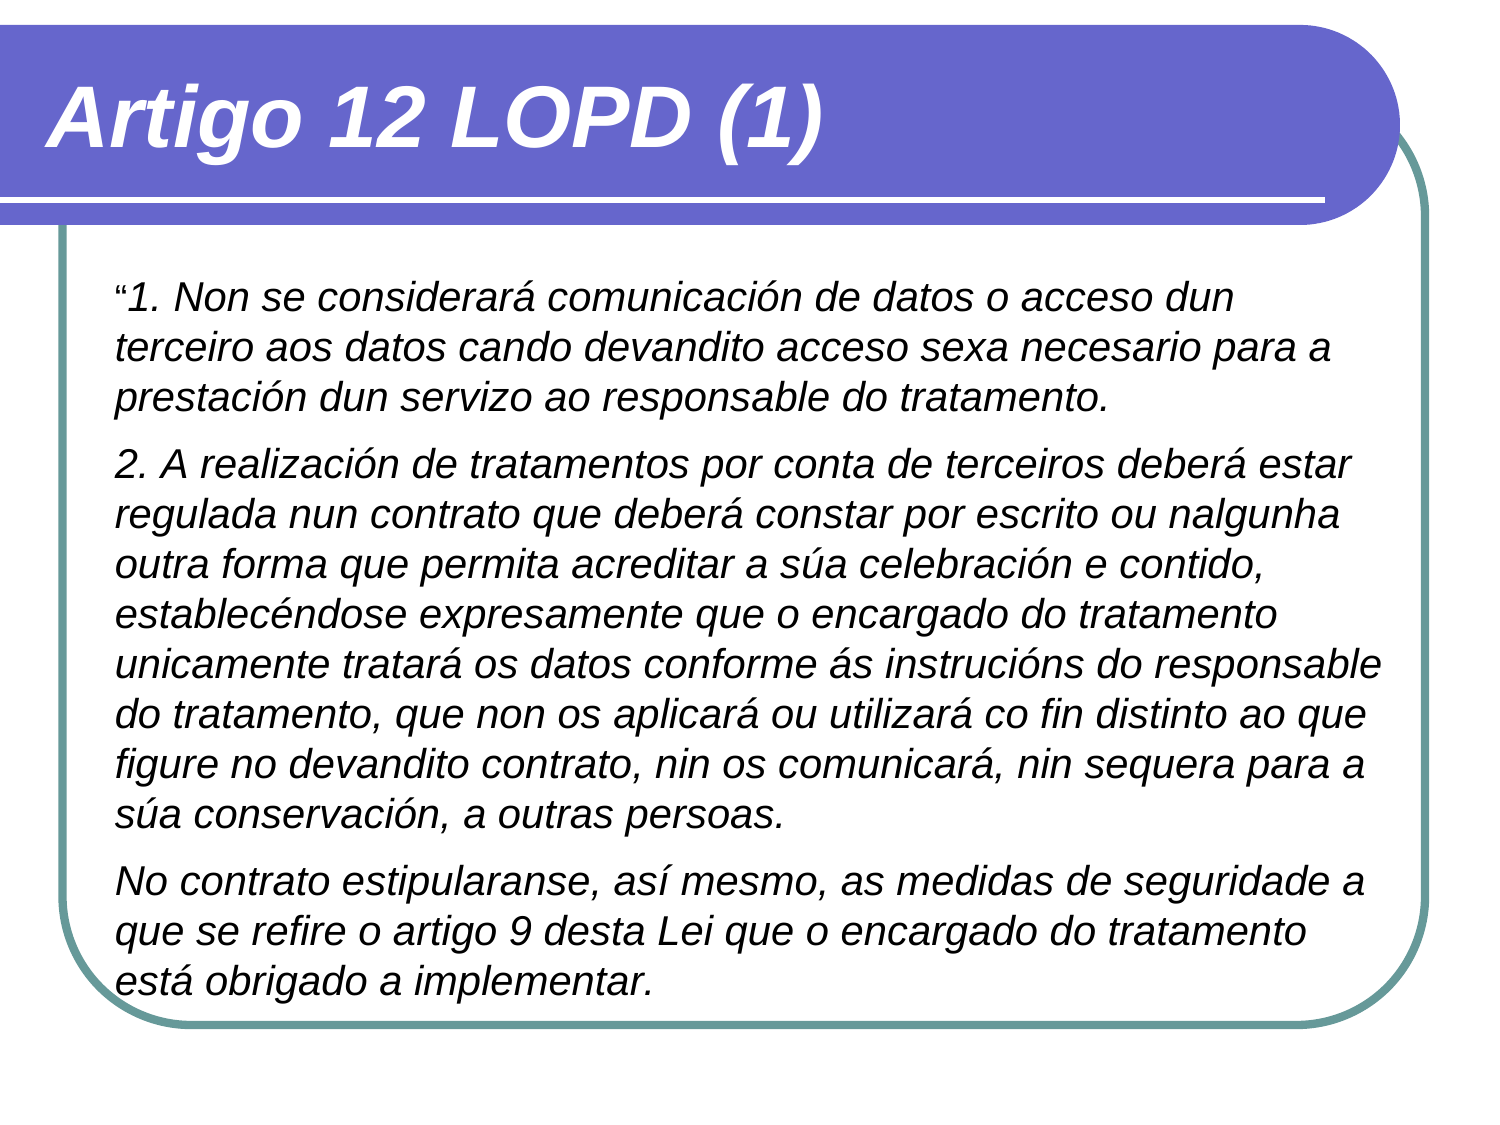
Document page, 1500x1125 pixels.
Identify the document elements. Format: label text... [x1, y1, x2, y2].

list “1. Non se considerará comunicación de datos o acceso dun terceiro aos datos cando devandito acceso sexa necesario para a prestación dun servizo ao responsable do tratamento. 2. A realización de tratamentos por conta de terceiros deberá estar regulada nun contrato que deberá constar por escrito ou nalgunha outra forma que permita acreditar a súa celebración e contido, establecéndose expresamente que o encargado do tratamento unicamente tratará os datos conforme ás instrucións do responsable do tratamento, que non os aplicará ou utilizará co fin distinto ao que figure no devandito contrato, nin os comunicará, nin sequera para a súa conservación, a outras persoas. No contrato estipularanse, así mesmo, as medidas de seguridade a que se refire o artigo 9 desta Lei que o encargado do tratamento está obrigado a implementar. [99, 262, 1401, 1074]
title Artigo 12 LOPD (1) [31, 0, 1347, 226]
